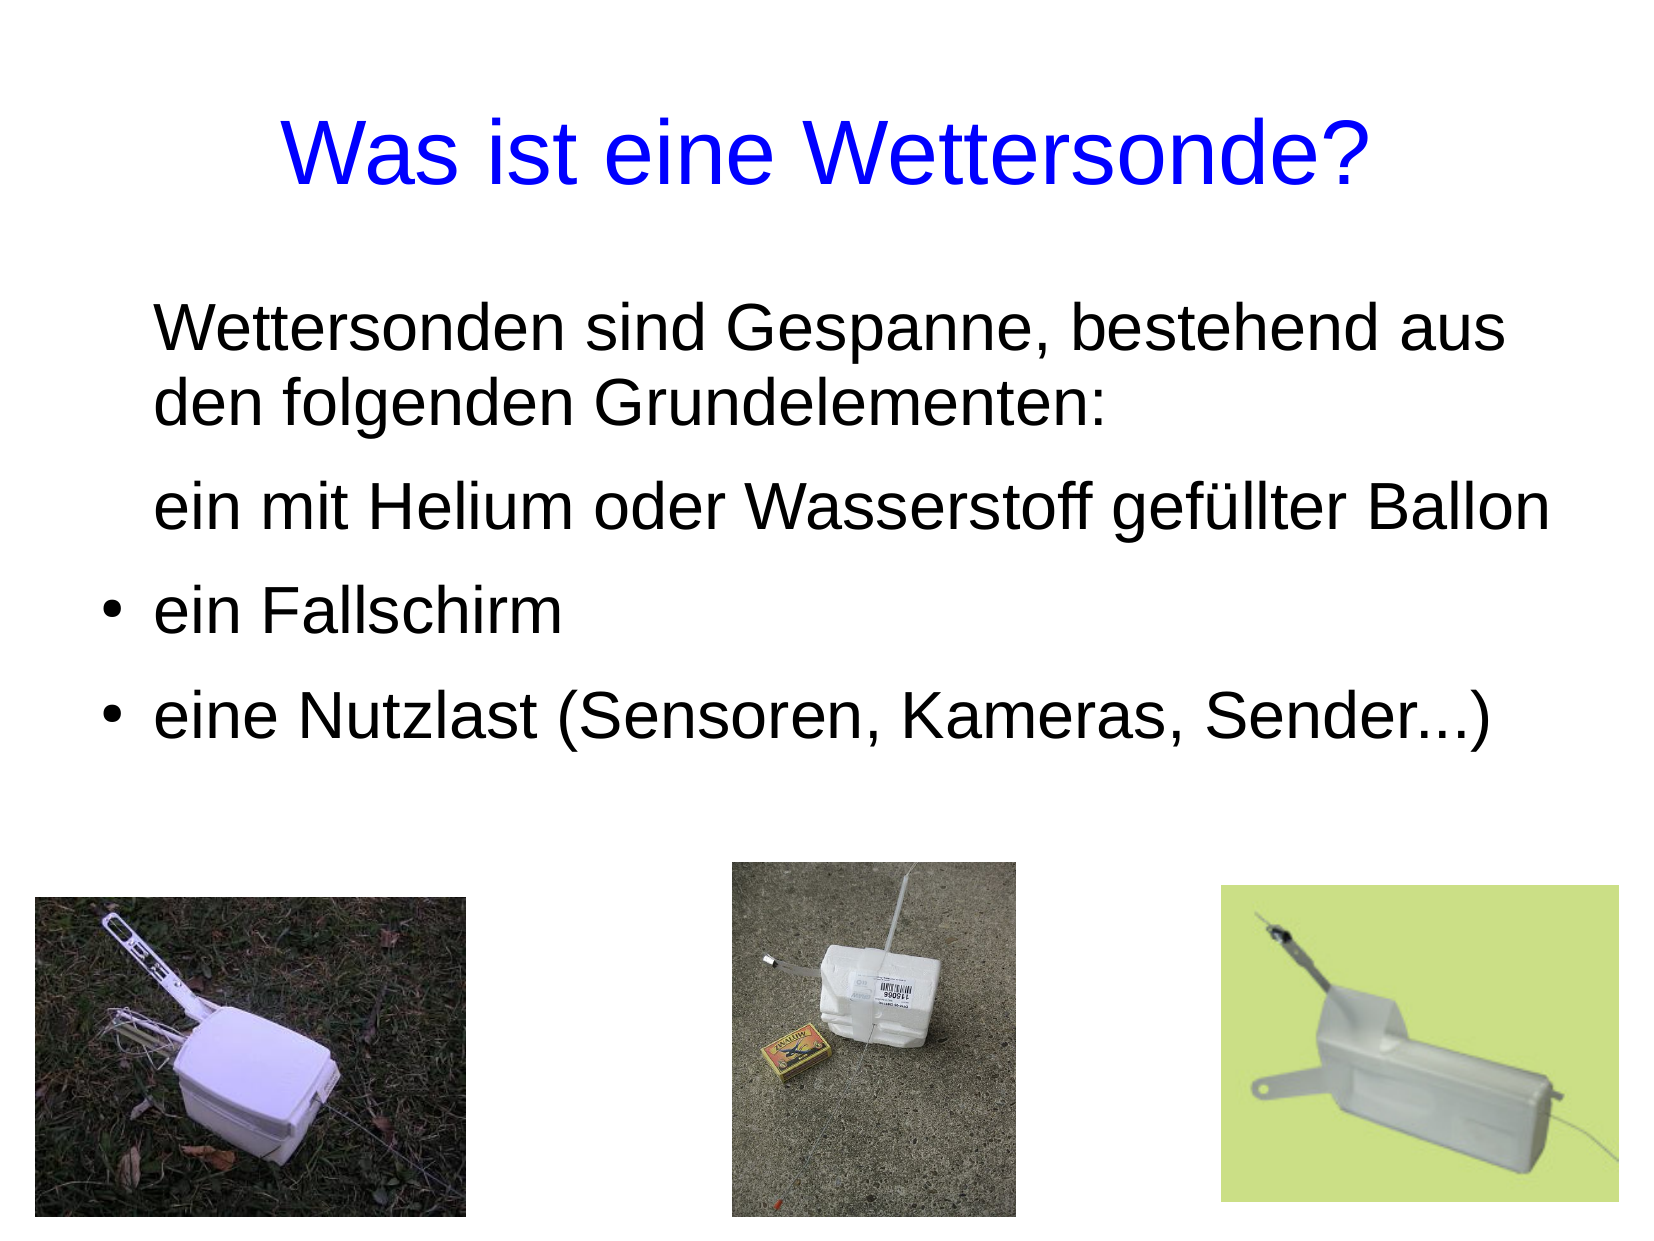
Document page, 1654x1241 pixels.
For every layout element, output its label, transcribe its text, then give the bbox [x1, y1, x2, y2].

picture [732, 862, 1016, 1217]
title Was ist eine Wettersonde? [82, 49, 1571, 257]
list Wettersonden sind Gespanne, bestehend aus den folgenden Grundelementen: ein mit Helium oder Wasserstoff gefüllter Ballon ein Fallschirm eine Nutzlast (Sensoren, Kameras, Sender...) [82, 290, 1571, 1010]
picture [35, 897, 466, 1217]
picture [1221, 885, 1619, 1203]
